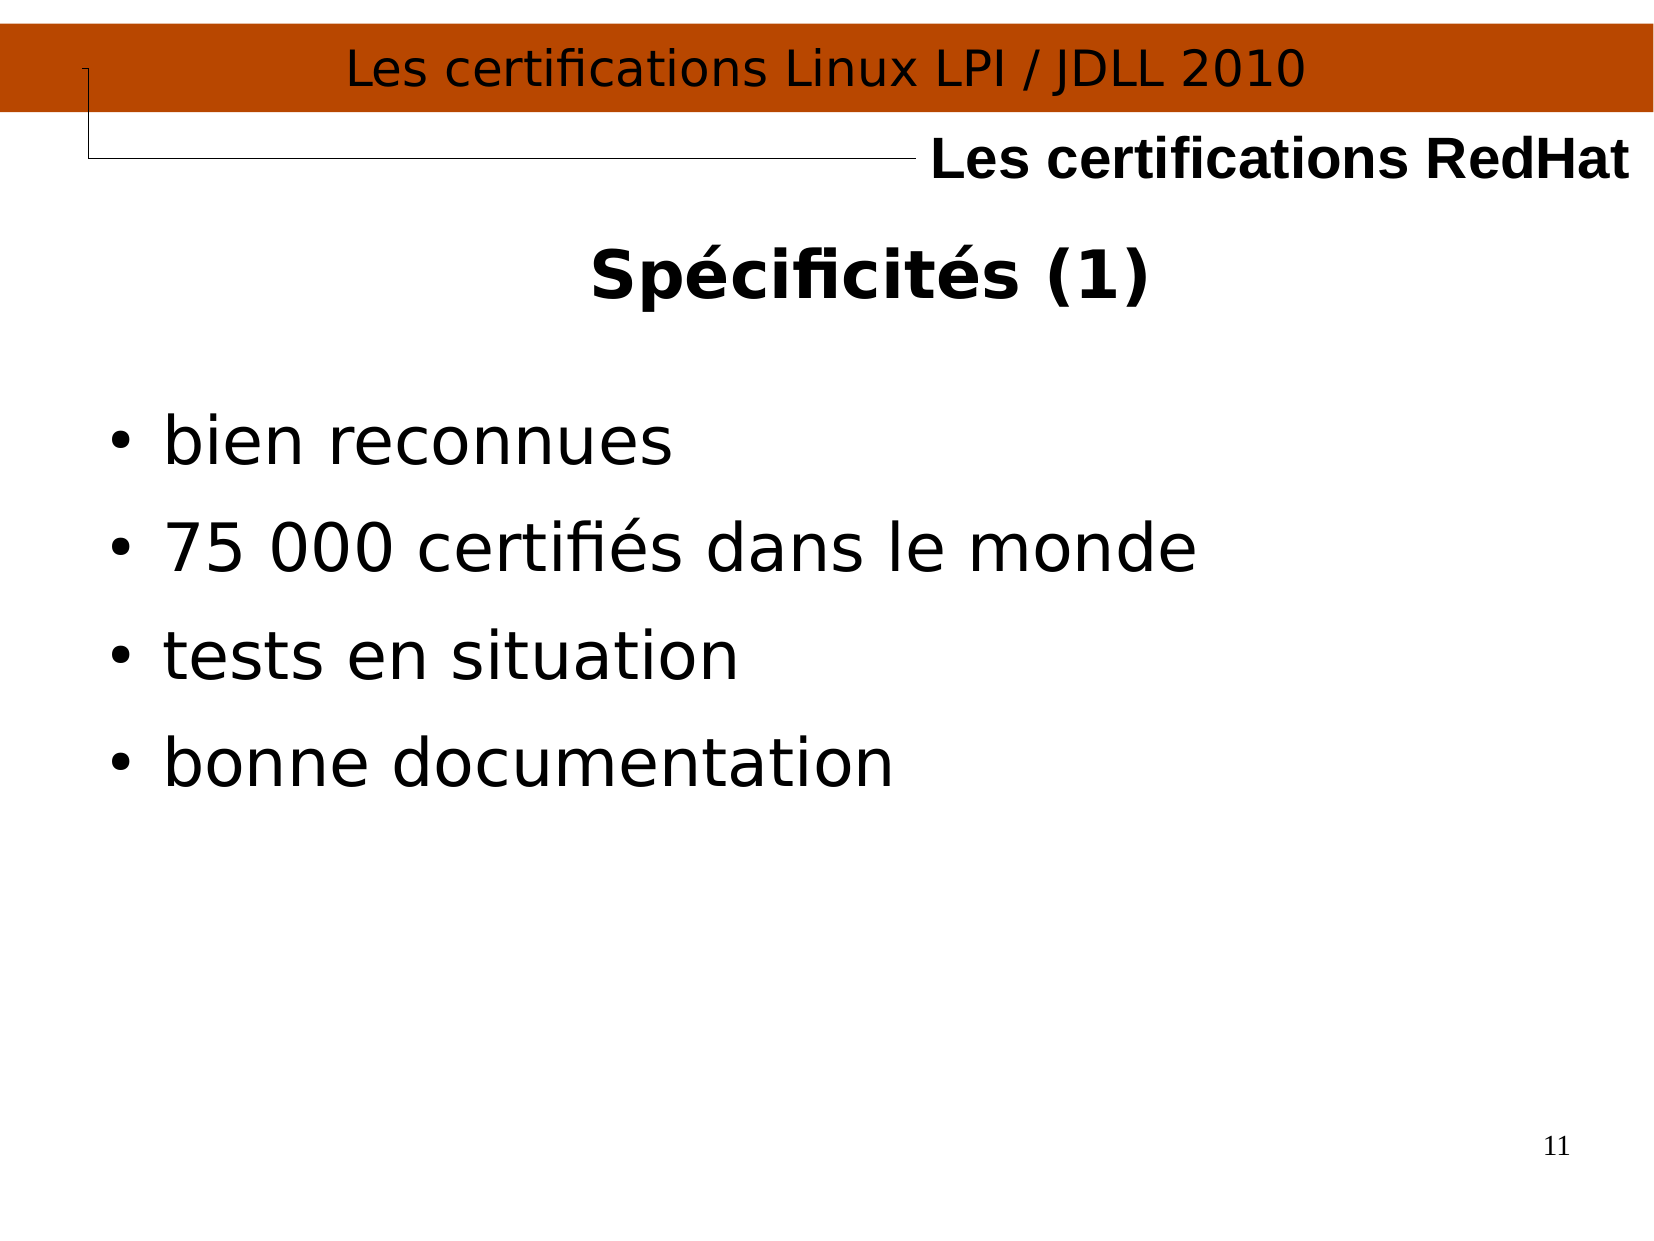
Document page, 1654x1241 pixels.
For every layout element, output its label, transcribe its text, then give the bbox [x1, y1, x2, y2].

list Spécificités (1) bien reconnues 75 000 certifiés dans le monde tests en situation bonne documentation [91, 236, 1580, 1047]
text_box [0, 23, 1654, 113]
title Les certifications Linux LPI / JDLL 2010 [82, 39, 1571, 99]
text_box Les certifications RedHat [915, 118, 1654, 198]
